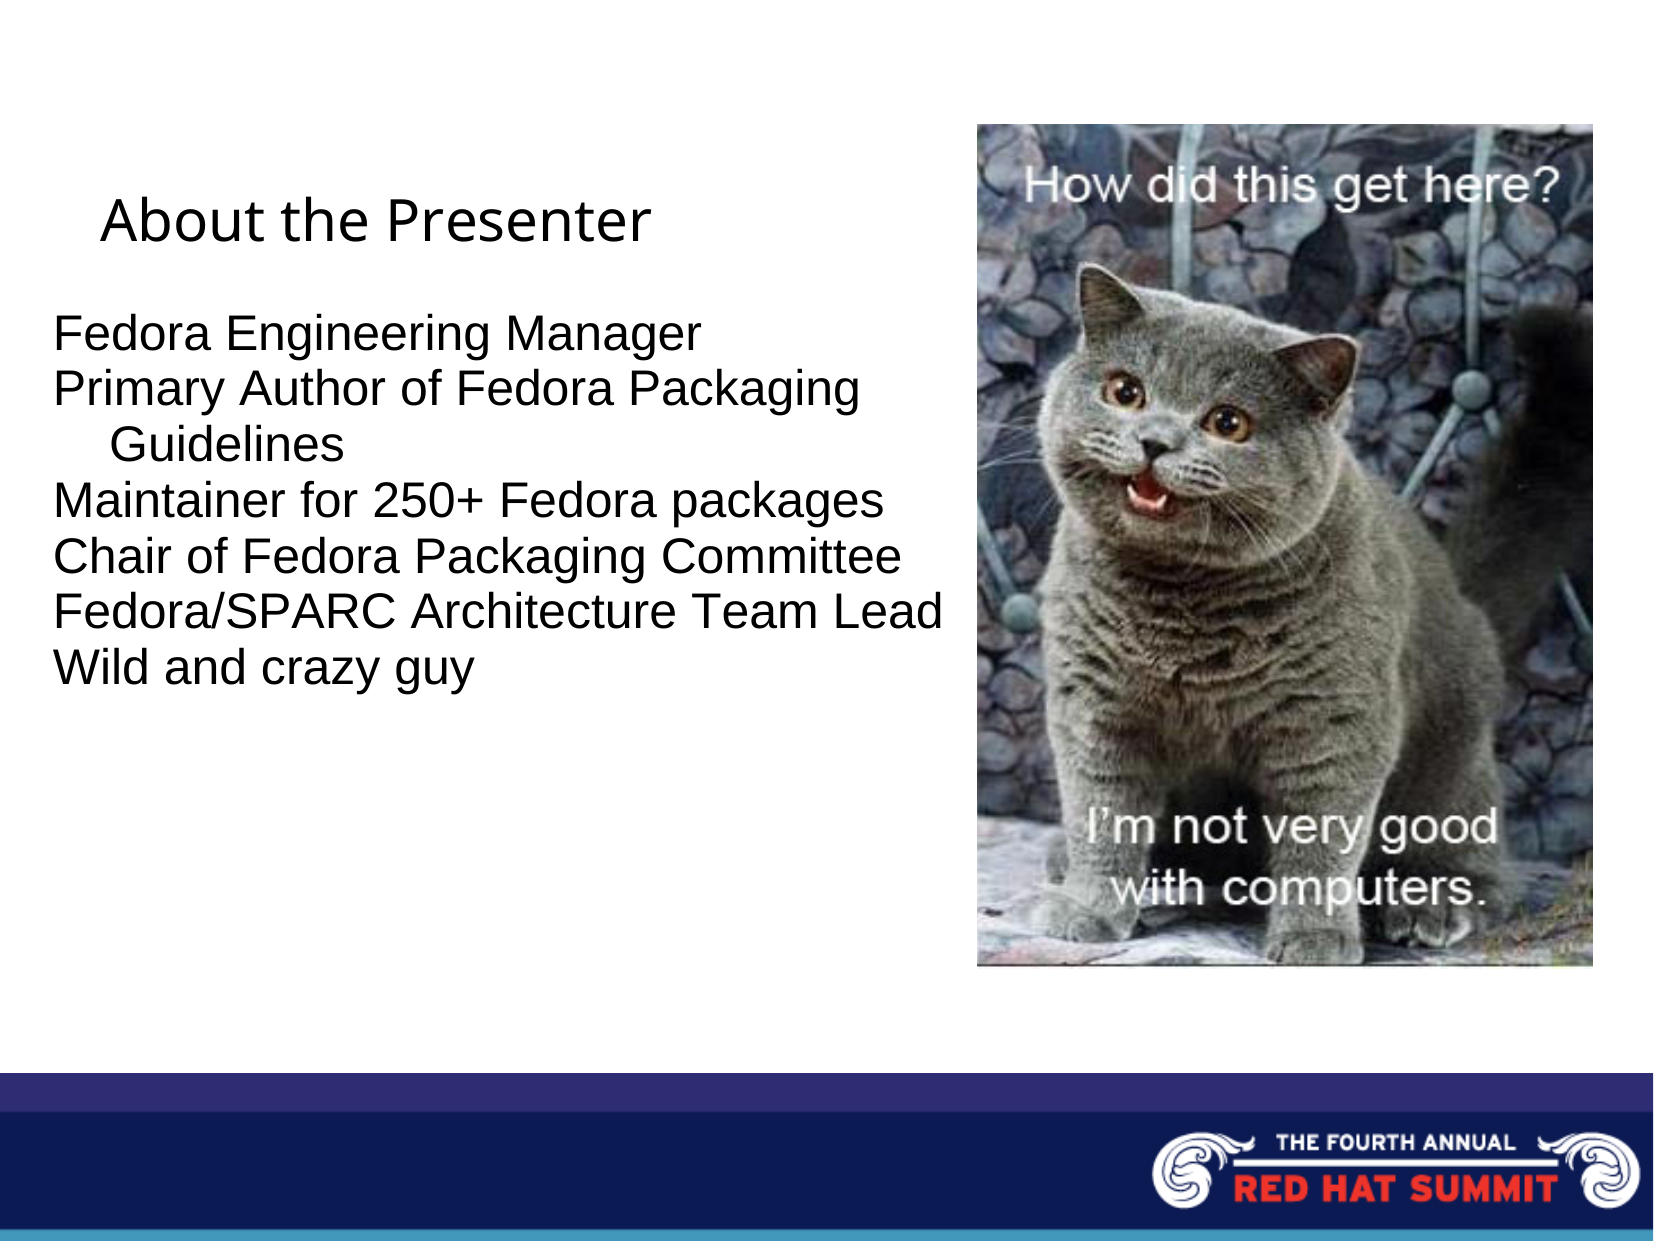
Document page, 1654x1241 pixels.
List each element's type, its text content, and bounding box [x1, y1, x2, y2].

picture [977, 124, 1593, 969]
picture [0, 1073, 1654, 1241]
list Fedora Engineering Manager Primary Author of Fedora Packaging Guidelines Maintainer for 250+ Fedora packages Chair of Fedora Packaging Committee Fedora/SPARC Architecture Team Lead Wild and crazy guy [52, 304, 975, 1174]
title About the Presenter [100, 164, 977, 275]
